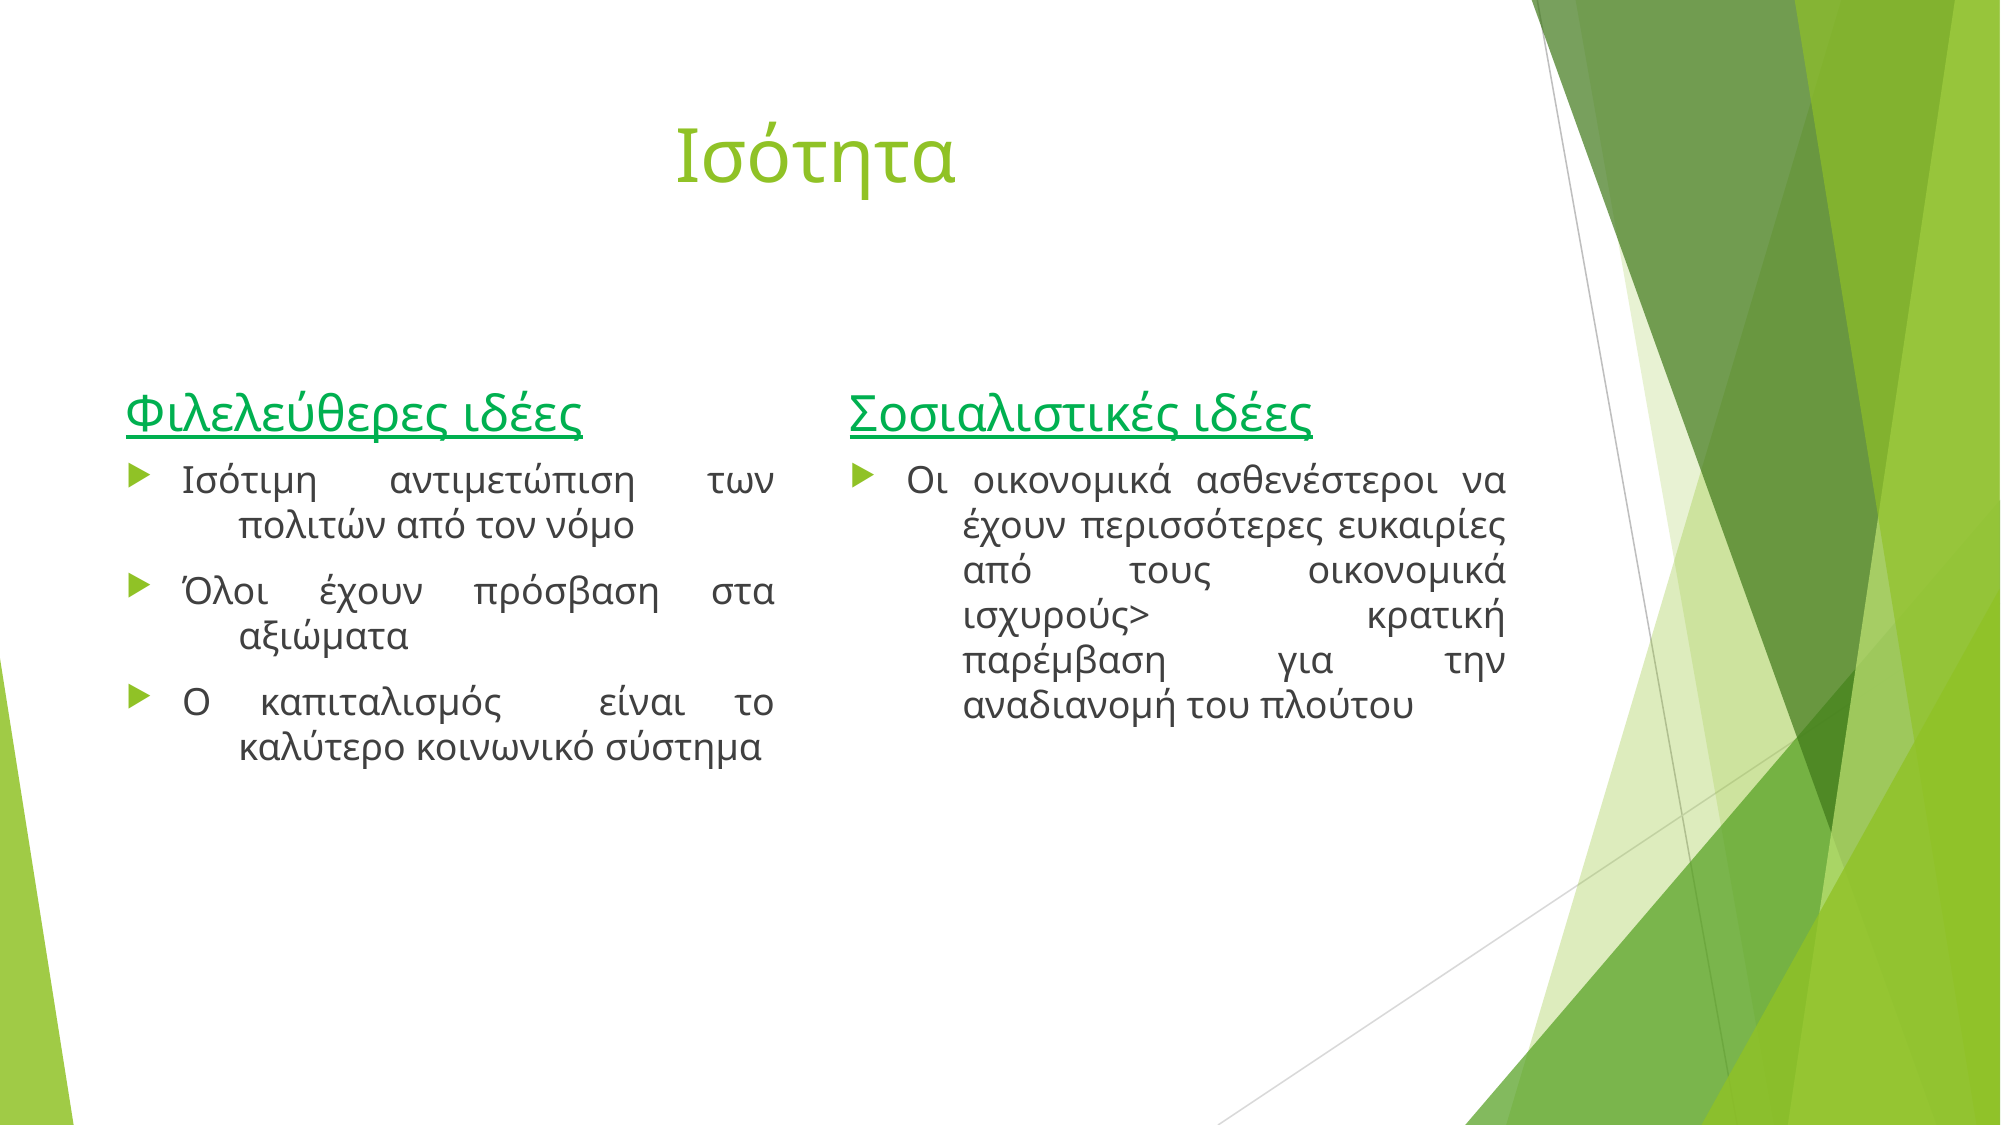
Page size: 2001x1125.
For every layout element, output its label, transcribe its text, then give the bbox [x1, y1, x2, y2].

title Ισότητα [111, 99, 1522, 317]
list Ισότιμη αντιμετώπιση των πολιτών από τον νόμο Όλοι έχουν πρόσβαση στα αξιώματα Ο καπιταλισμός είναι το καλύτερο κοινωνικό σύστημα [110, 448, 798, 992]
list Σοσιαλιστικές ιδέες [834, 354, 1522, 448]
list Οι οικονομικά ασθενέστεροι να έχουν περισσότερες ευκαιρίες από τους οικονομικά ισχυρούς> κρατική παρέμβαση για την αναδιανομή του πλούτου [834, 448, 1522, 992]
list Φιλελεύθερες ιδέες [110, 354, 798, 448]
